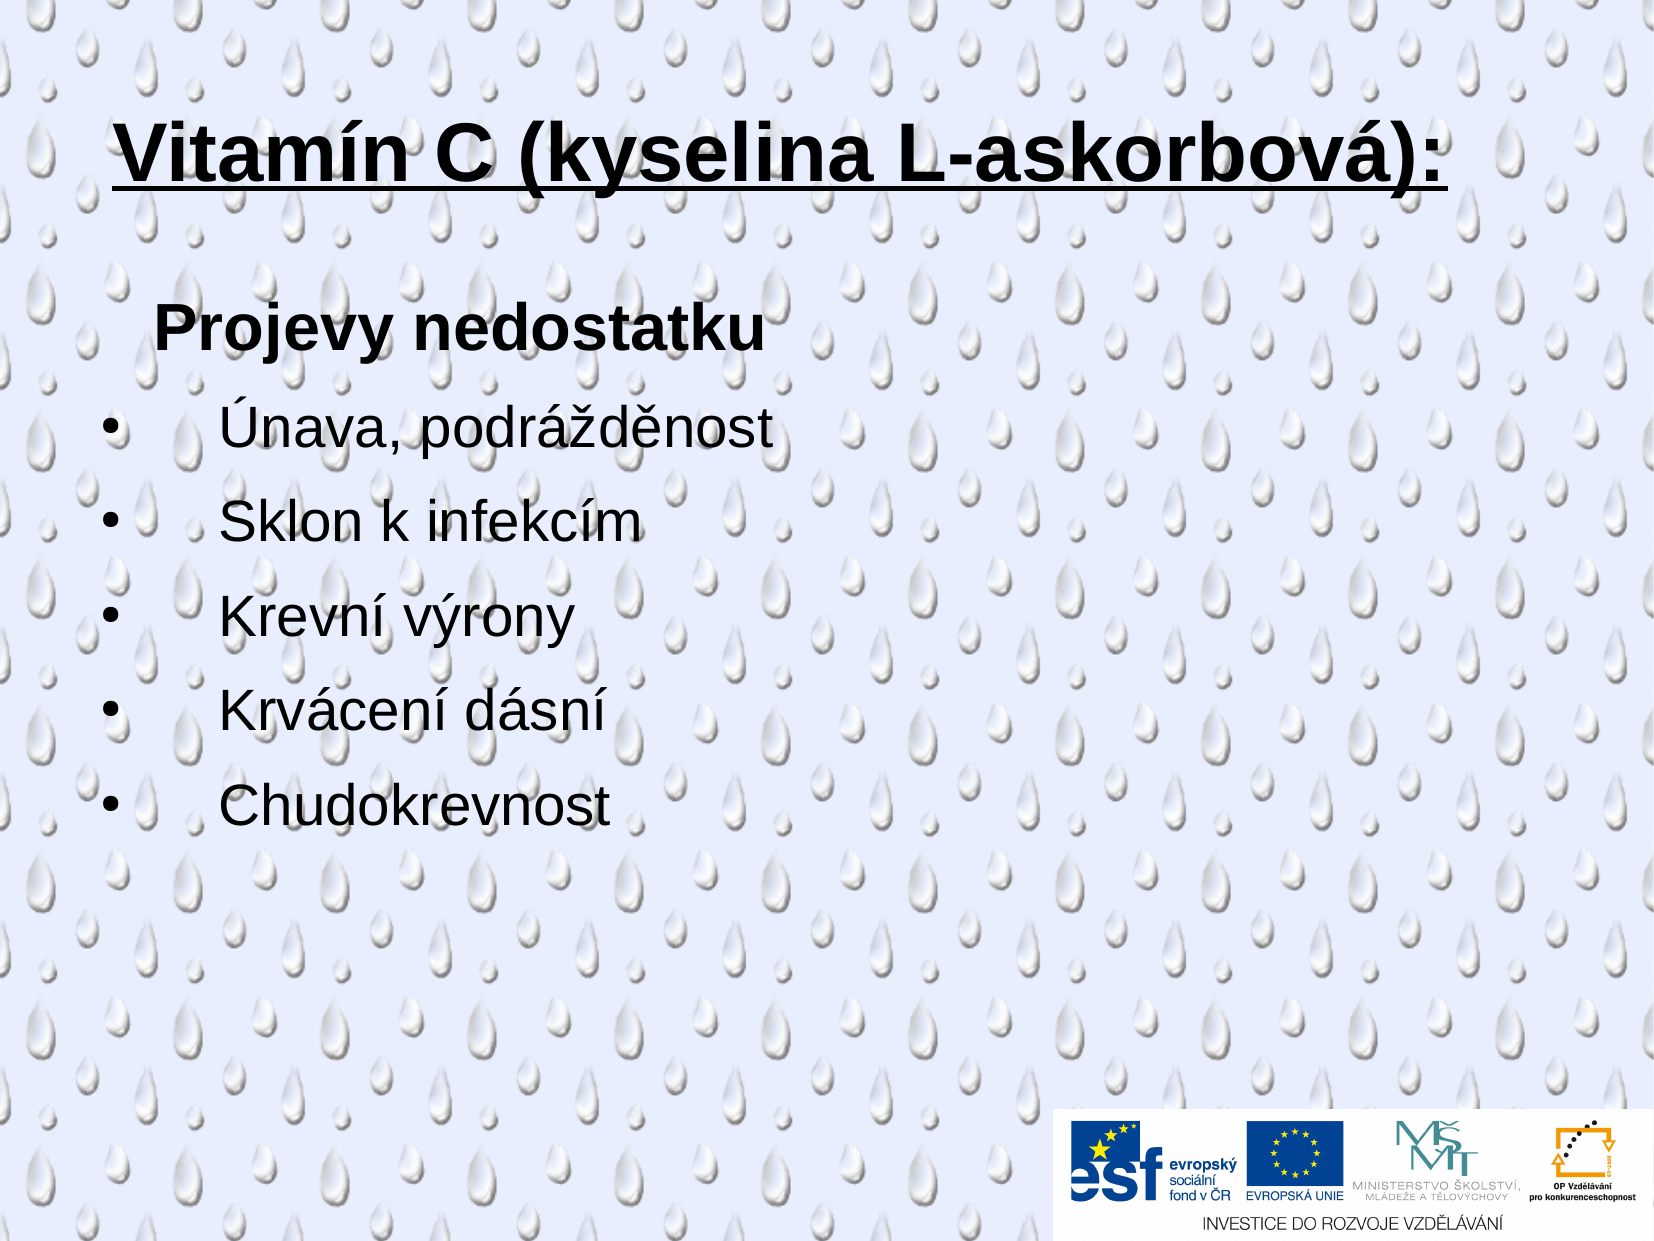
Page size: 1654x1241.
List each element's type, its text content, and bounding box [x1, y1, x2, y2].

list Projevy nedostatku Únava, podrážděnost Sklon k infekcím Krevní výrony Krvácení dásní Chudokrevnost [82, 290, 1571, 1109]
picture [0, 0, 1654, 1241]
title Vitamín C (kyselina L-askorbová): [82, 49, 1571, 257]
